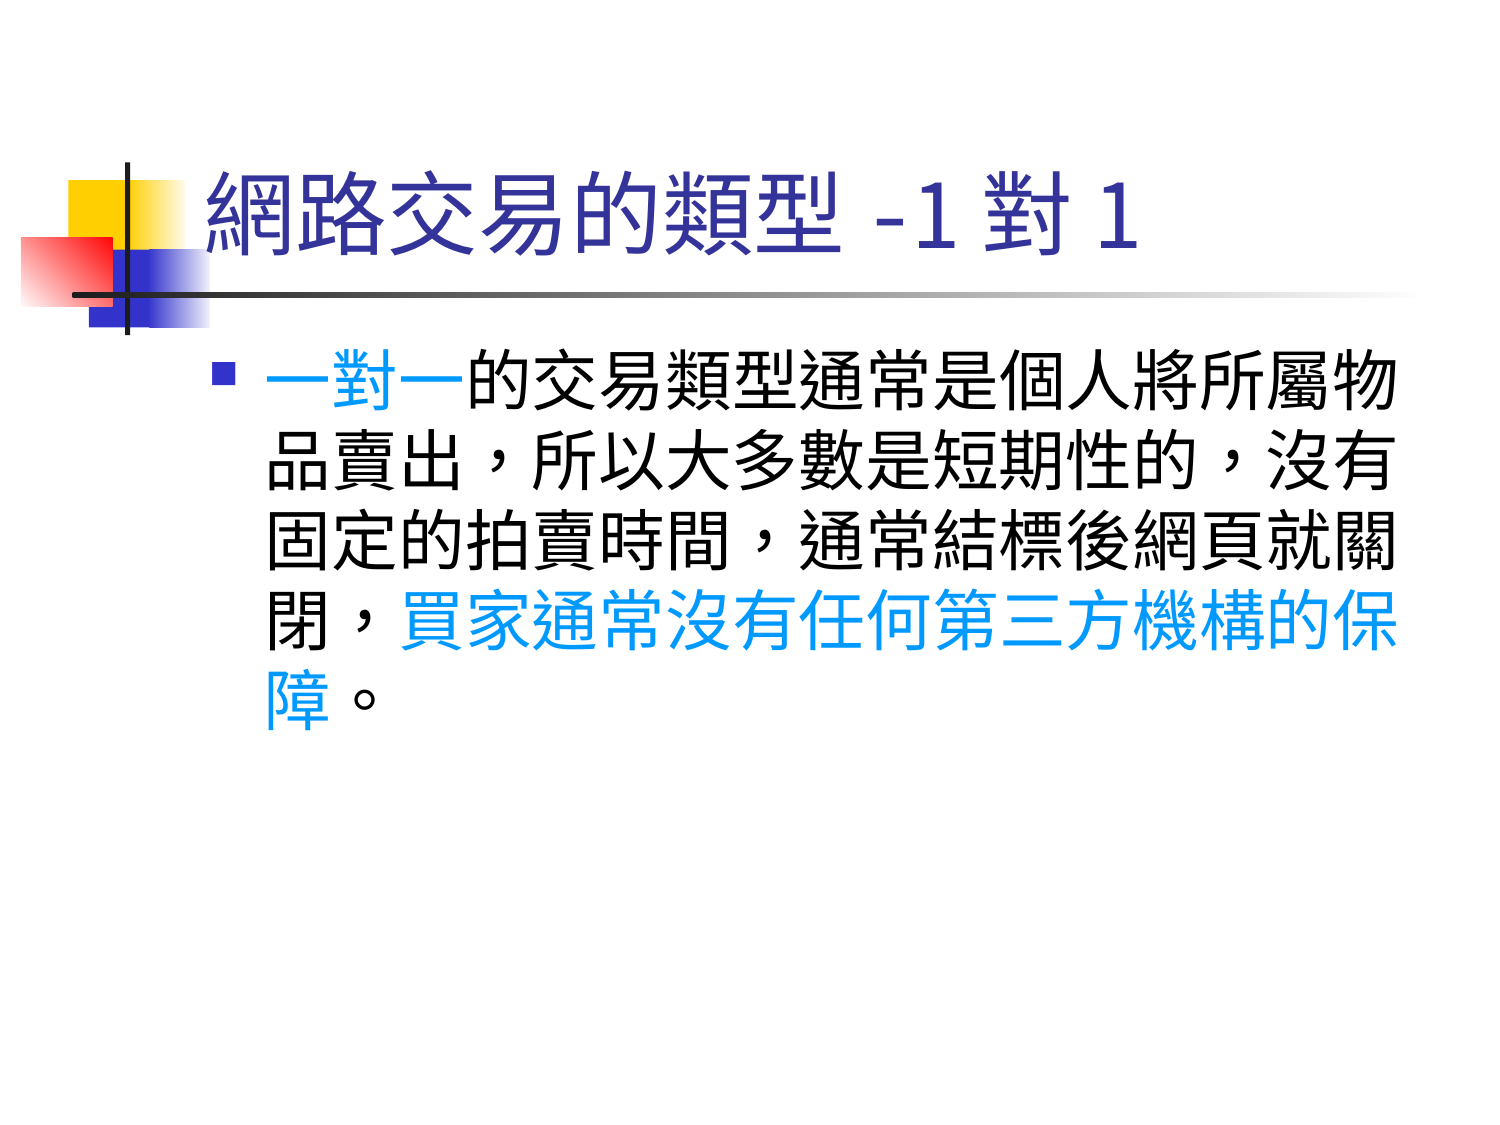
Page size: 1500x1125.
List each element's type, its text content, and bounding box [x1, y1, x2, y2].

list 一對一的交易類型通常是個人將所屬物品賣出，所以大多數是短期性的，沒有固定的拍賣時間，通常結標後網頁就關閉，買家通常沒有任何第三方機構的保障。 [193, 331, 1469, 1007]
title 網路交易的類型-1對1 [188, 35, 1468, 276]
